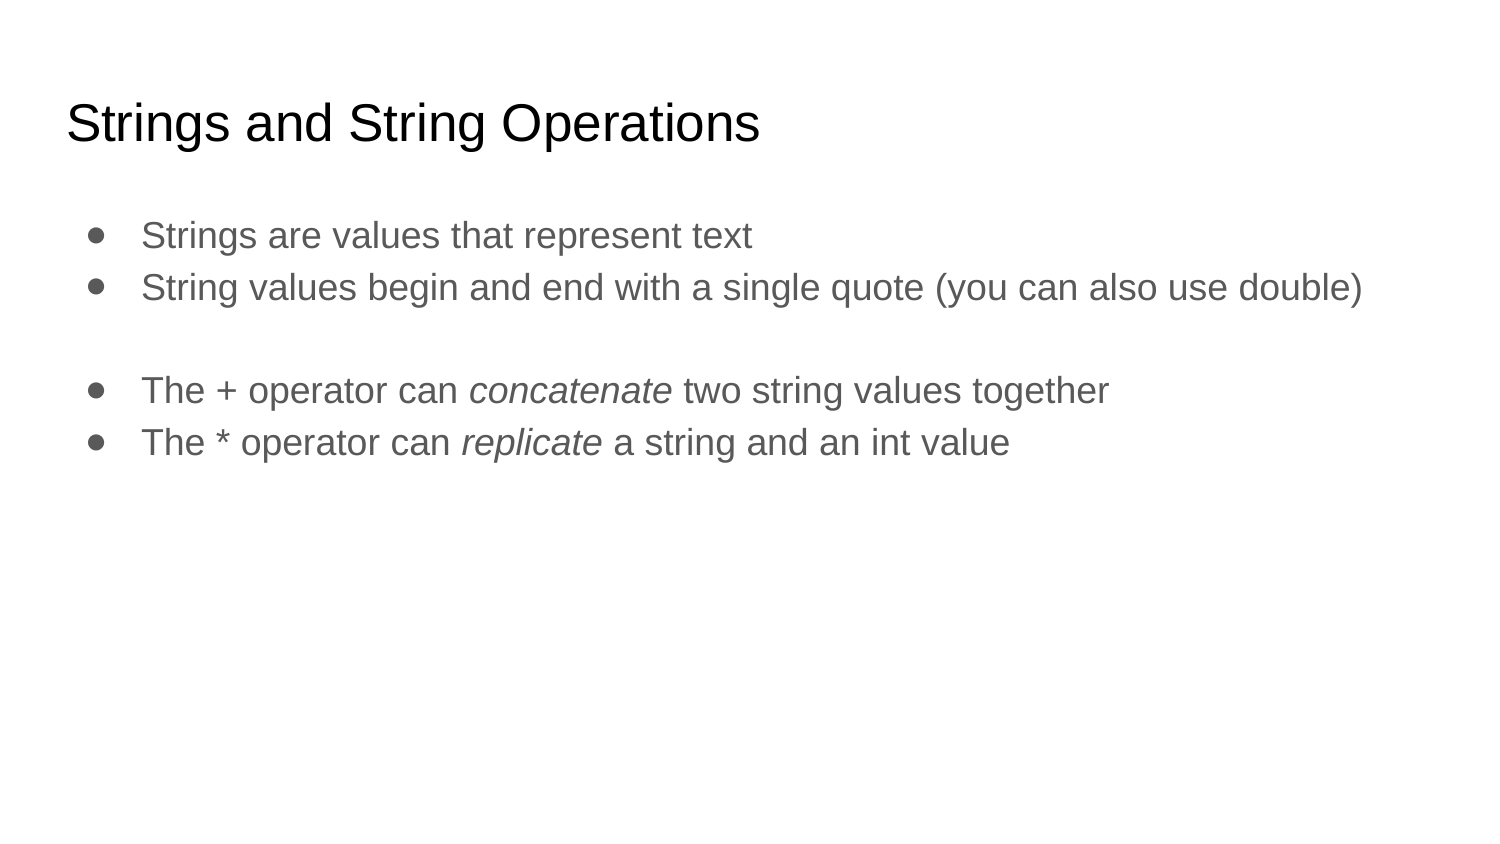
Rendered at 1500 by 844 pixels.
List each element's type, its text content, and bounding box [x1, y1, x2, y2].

list Strings are values that represent text String values begin and end with a single quote (you can also use double) The + operator can concatenate two string values together The * operator can replicate a string and an int value [51, 189, 1449, 750]
title Strings and String Operations [51, 72, 1449, 167]
